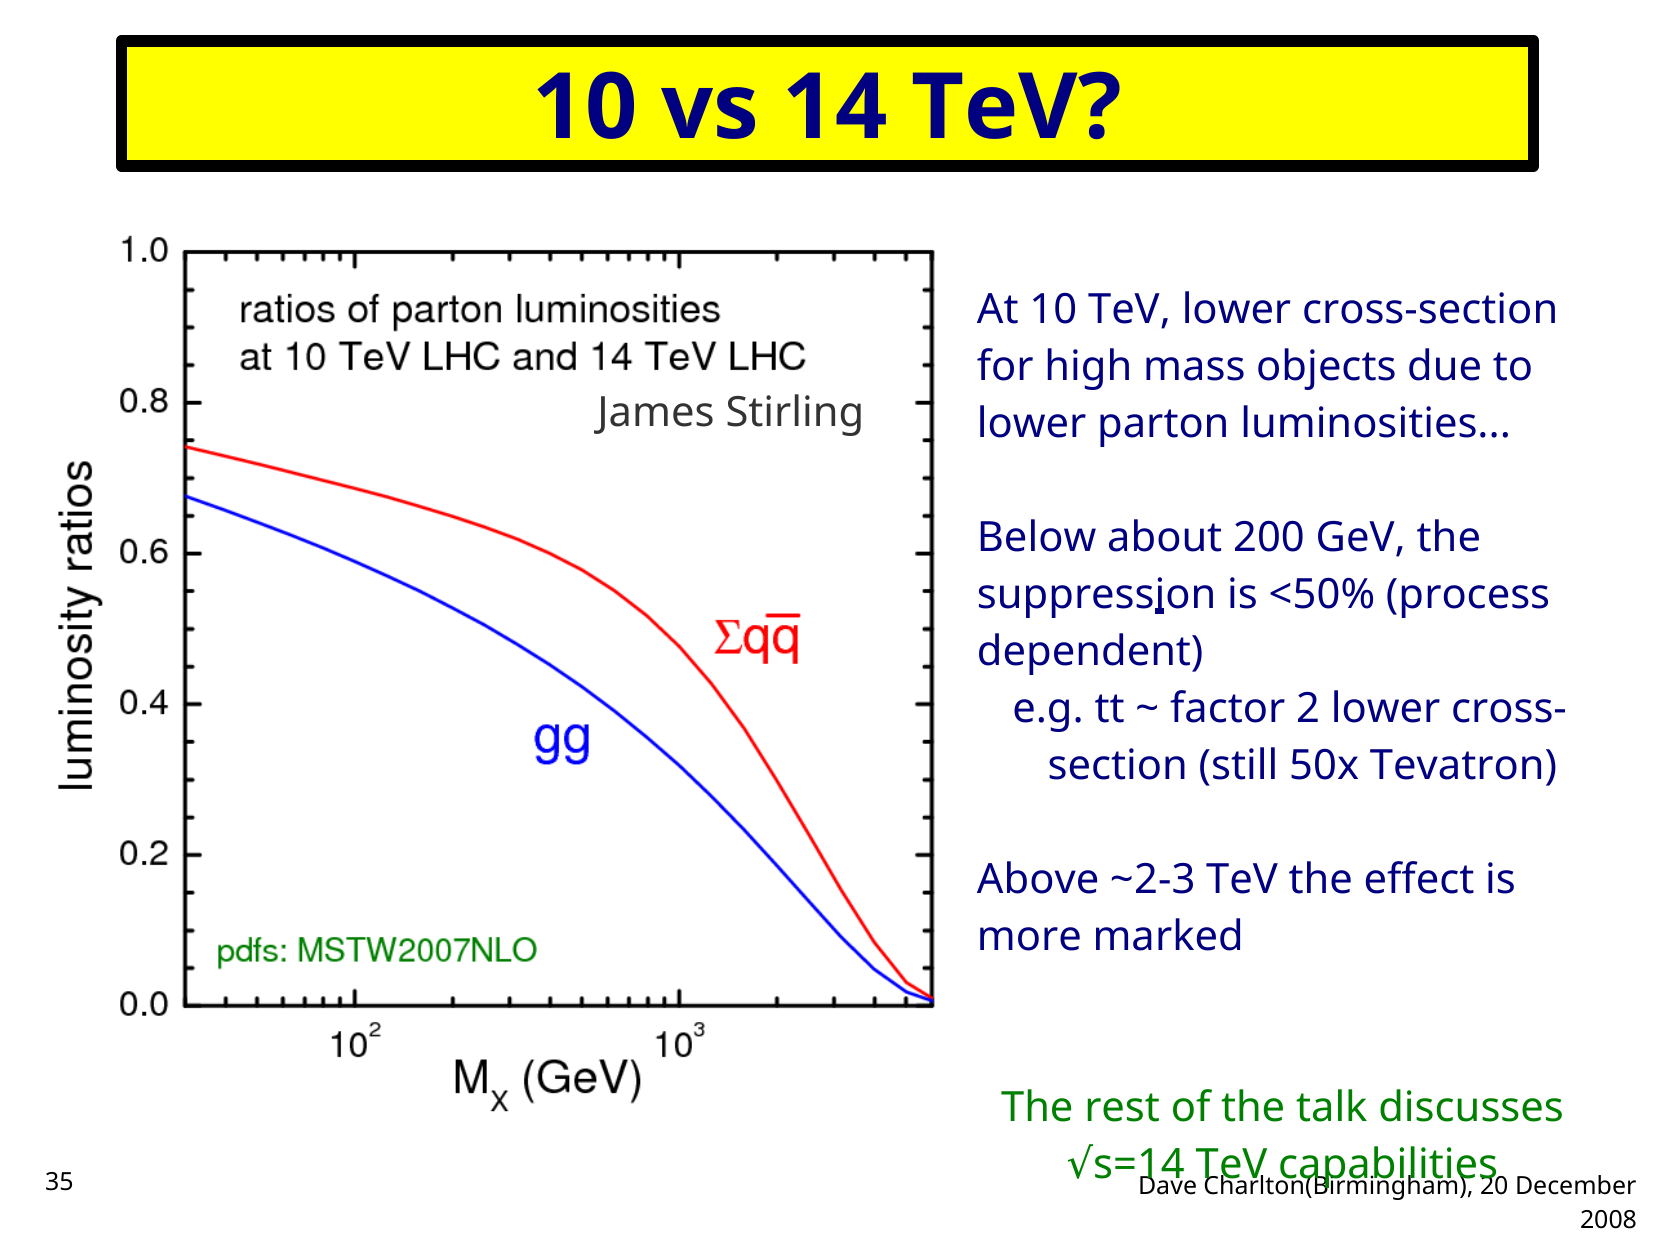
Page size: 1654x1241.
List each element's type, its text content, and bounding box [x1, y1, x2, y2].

picture [34, 227, 950, 1119]
text_box At 10 TeV, lower cross-section for high mass objects due to lower parton luminosities... Below about 200 GeV, the suppression is <50% (process dependent) e.g. tt ~ factor 2 lower cross-section (still 50x Tevatron) Above ~2-3 TeV the effect is more marked The rest of the talk discusses √s=14 TeV capabilities [976, 221, 1588, 1144]
text_box James Stirling [597, 381, 880, 431]
title 10 vs 14 TeV? [121, 49, 1534, 158]
